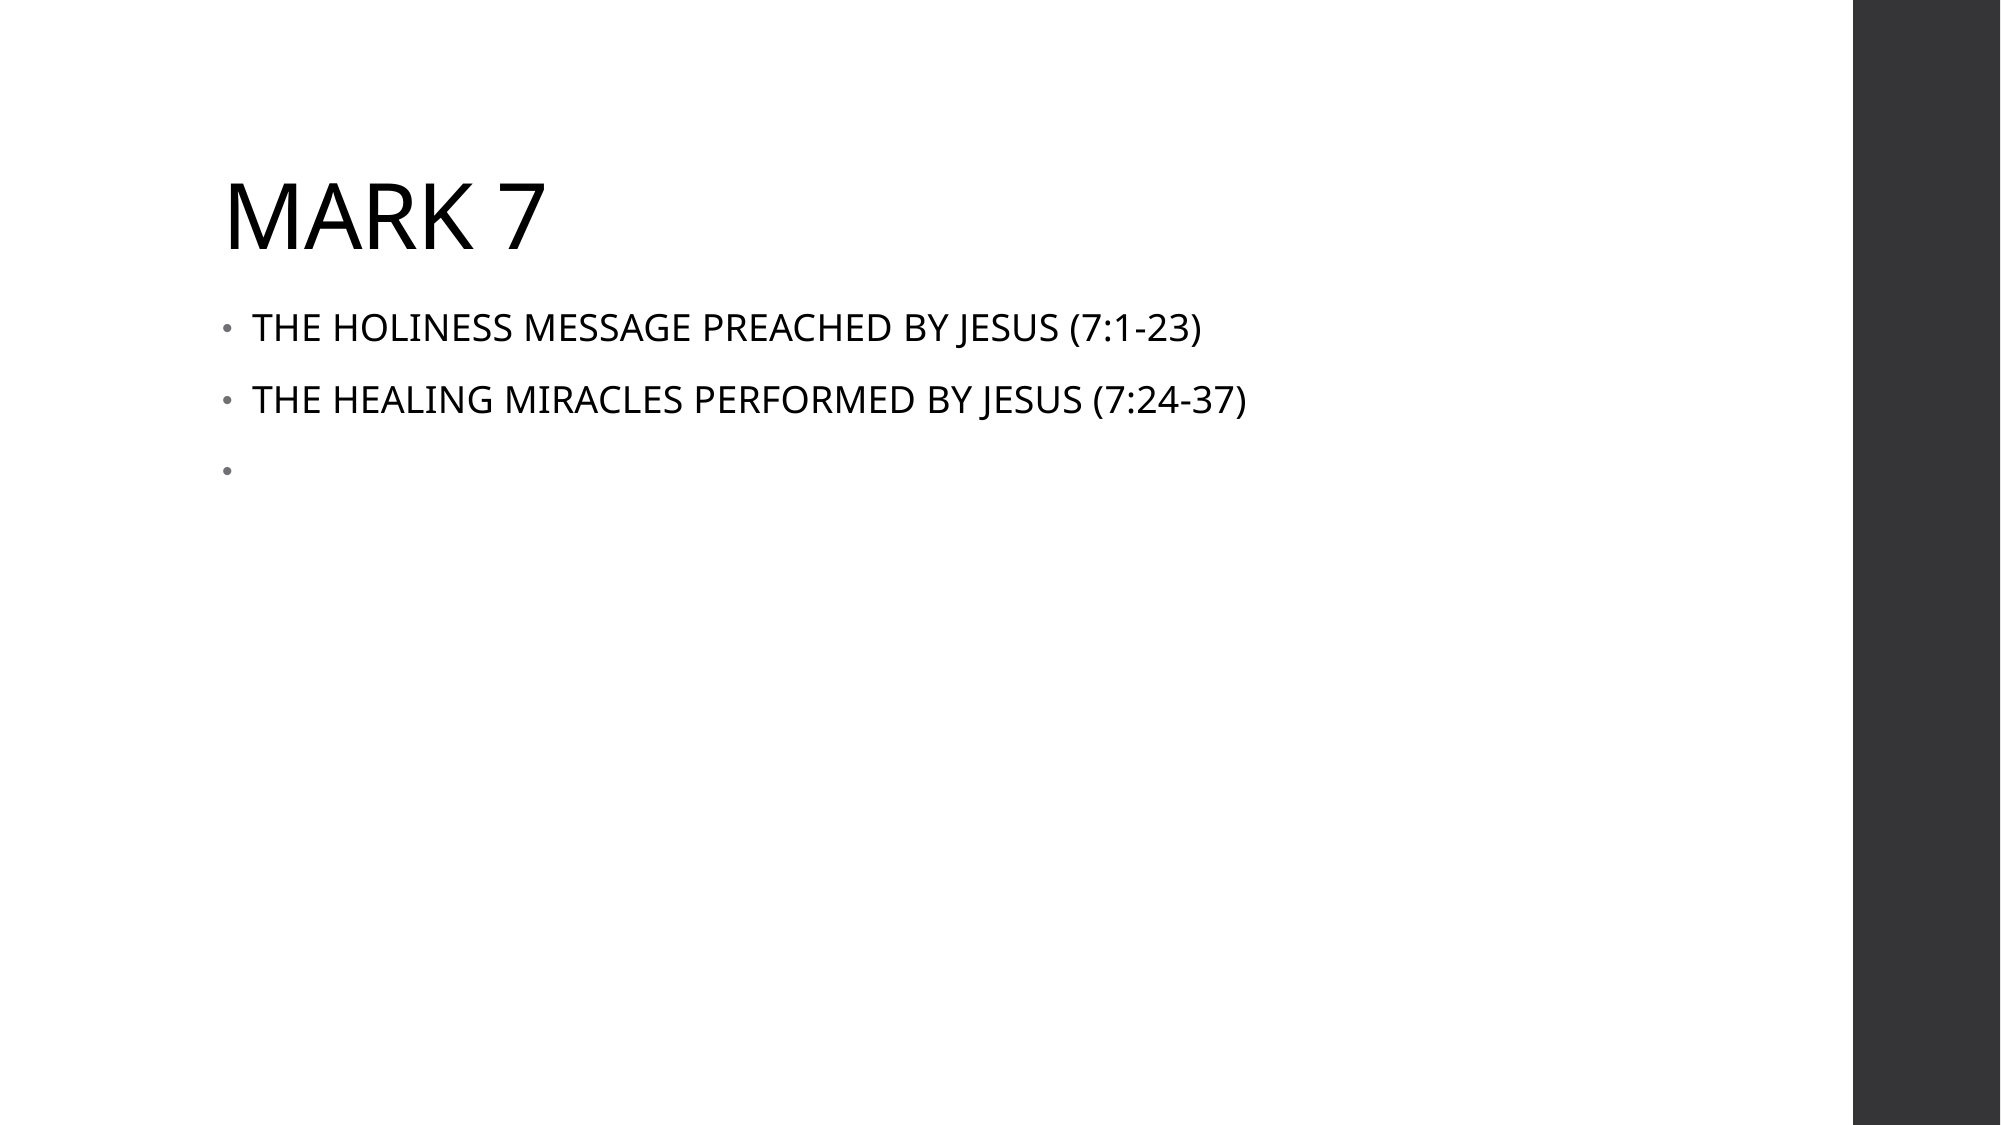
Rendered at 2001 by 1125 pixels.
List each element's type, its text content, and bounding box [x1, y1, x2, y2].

list THE HOLINESS MESSAGE PREACHED BY JESUS (7:1-23) THE HEALING MIRACLES PERFORMED BY JESUS (7:24-37) [206, 299, 1617, 1014]
title MARK 7 [206, 60, 1797, 278]
